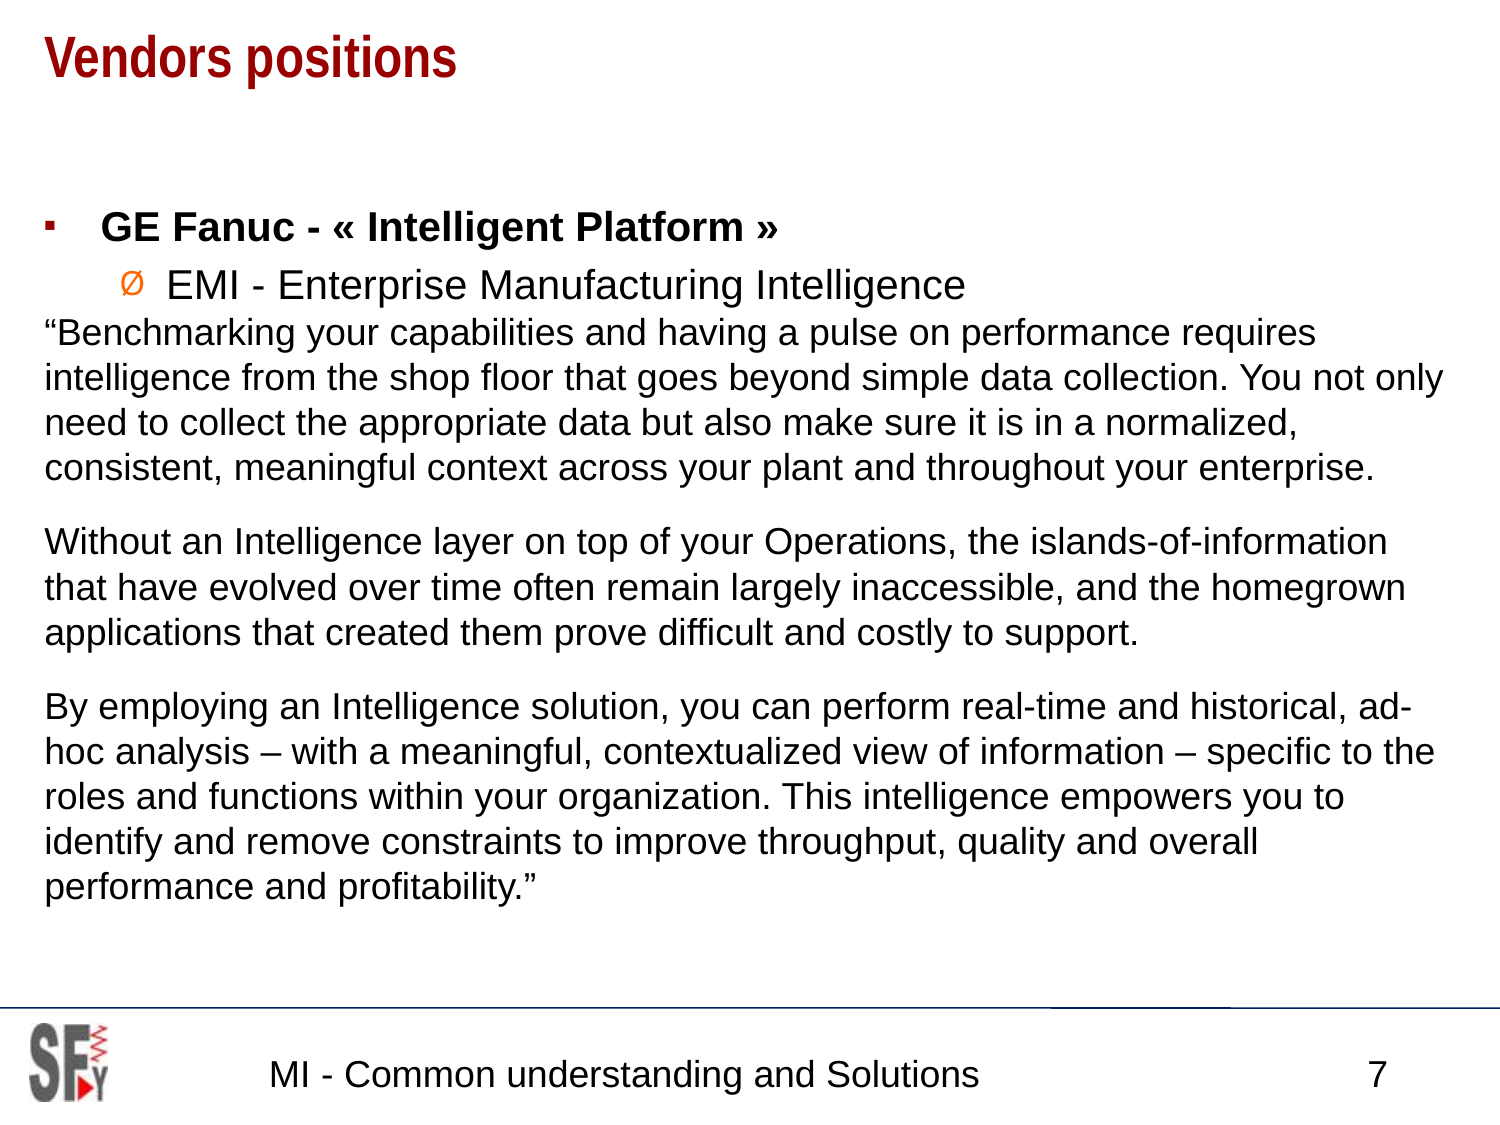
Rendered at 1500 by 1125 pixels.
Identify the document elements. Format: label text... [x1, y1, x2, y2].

picture [29, 1023, 108, 1102]
list GE Fanuc - « Intelligent Platform » EMI - Enterprise Manufacturing Intelligence “Benchmarking your capabilities and having a pulse on performance requires intelligence from the shop floor that goes beyond simple data collection. You not only need to collect the appropriate data but also make sure it is in a normalized, consistent, meaningful context across your plant and throughout your enterprise. Without an Intelligence layer on top of your Operations, the islands-of-information that have evolved over time often remain largely inaccessible, and the homegrown applications that created them prove difficult and costly to support. By employing an Intelligence solution, you can perform real-time and historical, ad-hoc analysis – with a meaningful, contextualized view of information – specific to the roles and functions within your organization. This intelligence empowers you to identify and remove constraints to improve throughput, quality and overall performance and profitability.” [29, 184, 1471, 988]
slide_number <numéro> [1352, 1034, 1490, 1103]
title Vendors positions [29, 12, 1471, 138]
footer MI - Common understanding and Solutions [253, 1034, 1336, 1103]
